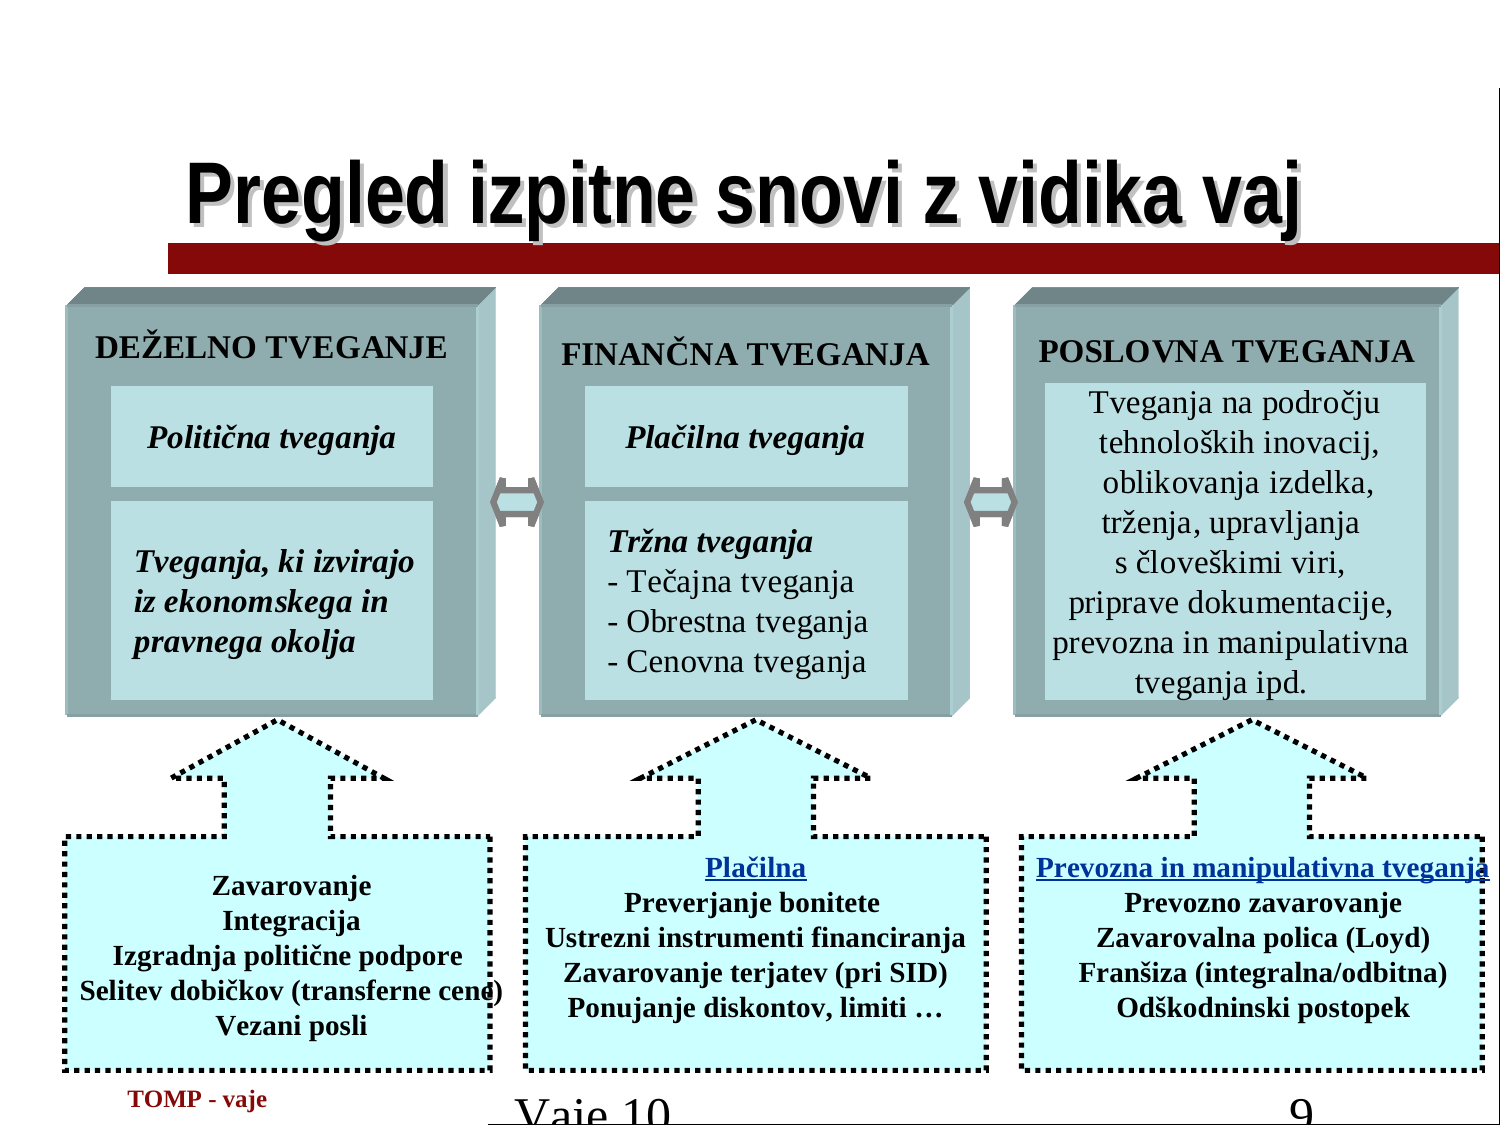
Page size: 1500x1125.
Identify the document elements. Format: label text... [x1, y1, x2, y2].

title Pregled izpitne snovi z vidika vaj [171, 113, 1447, 264]
picture [64, 287, 1462, 720]
text_box Prevozna in manipulativna tveganja Prevozno zavarovanje Zavarovalna polica (Loyd) Franšiza (integralna/odbitna) Odškodninski postopek [1021, 719, 1483, 1071]
text_box Zavarovanje Integracija Izgradnja politične podpore Selitev dobičkov (transferne cene) Vezani posli [64, 719, 491, 1071]
text_box Plačilna Preverjanje bonitete Ustrezni instrumenti financiranja Zavarovanje terjatev (pri SID) Ponujanje diskontov, limiti … [525, 719, 987, 1071]
